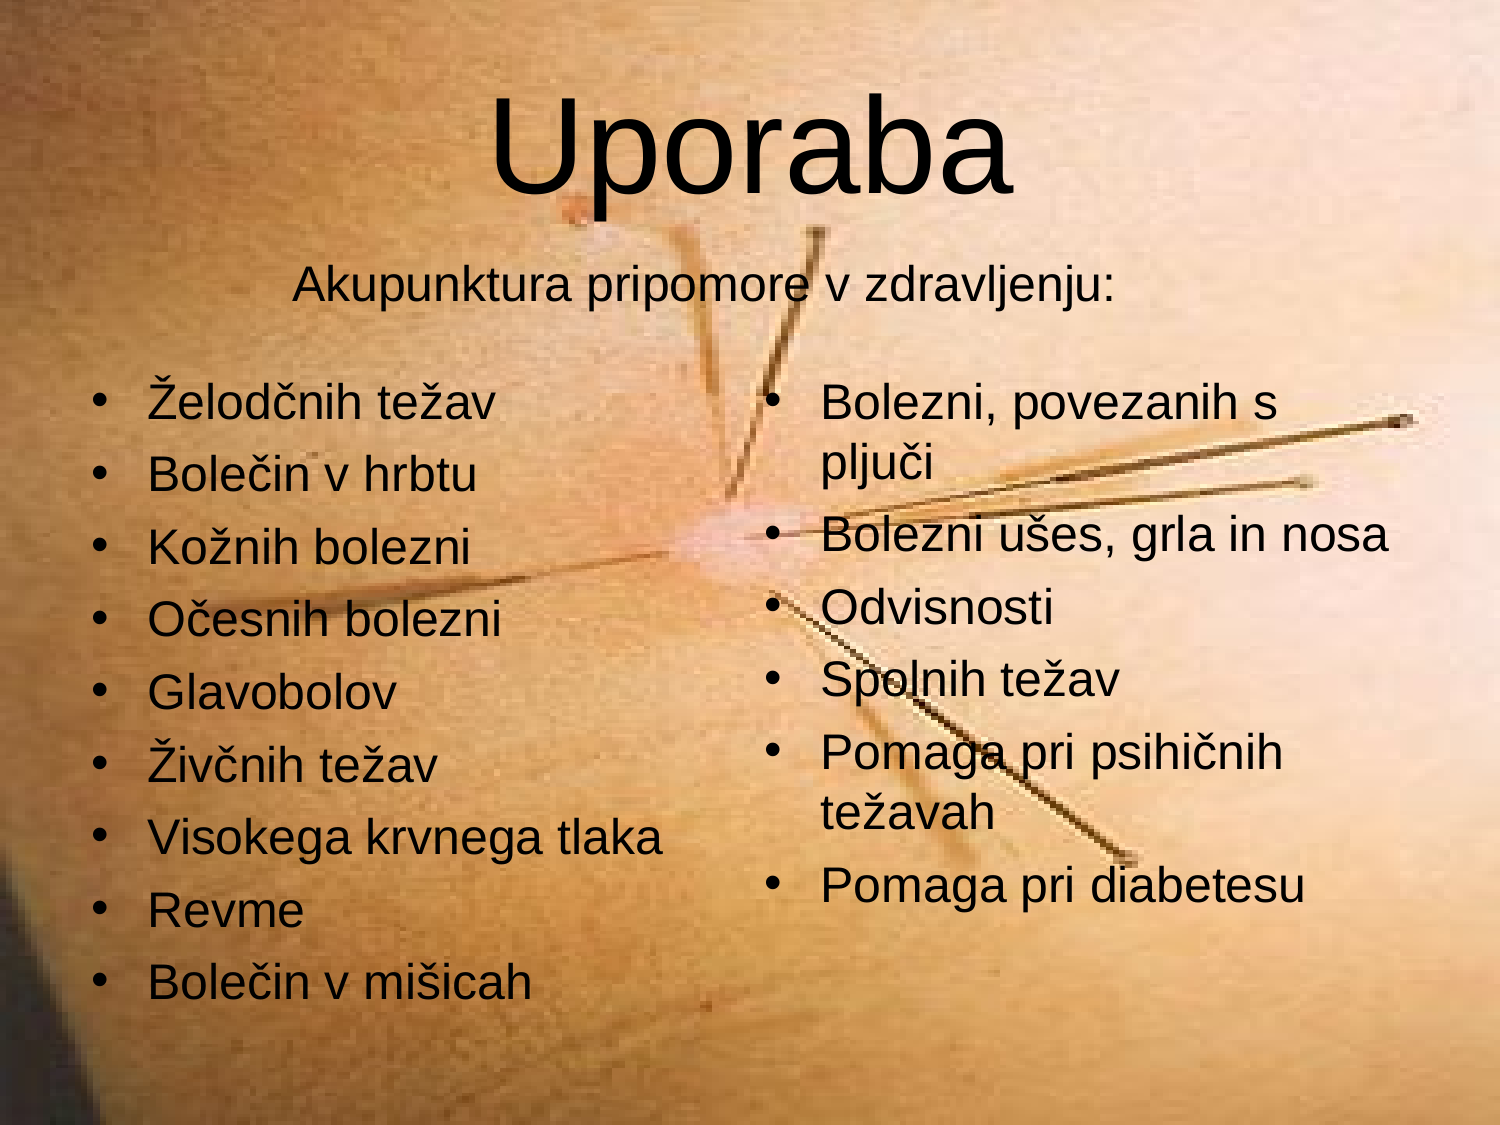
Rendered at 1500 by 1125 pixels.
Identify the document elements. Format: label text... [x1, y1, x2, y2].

picture [0, 0, 1500, 1125]
title Uporaba [75, 45, 1425, 233]
list Želodčnih težav Bolečin v hrbtu Kožnih bolezni Očesnih bolezni Glavobolov Živčnih težav Visokega krvnega tlaka Revme Bolečin v mišicah [76, 361, 740, 1105]
text_box Akupunktura pripomore v zdravljenju: [277, 243, 1199, 319]
list Bolezni, povezanih s pljuči Bolezni ušes, grla in nosa Odvisnosti Spolnih težav Pomaga pri psihičnih težavah Pomaga pri diabetesu [750, 361, 1413, 1105]
